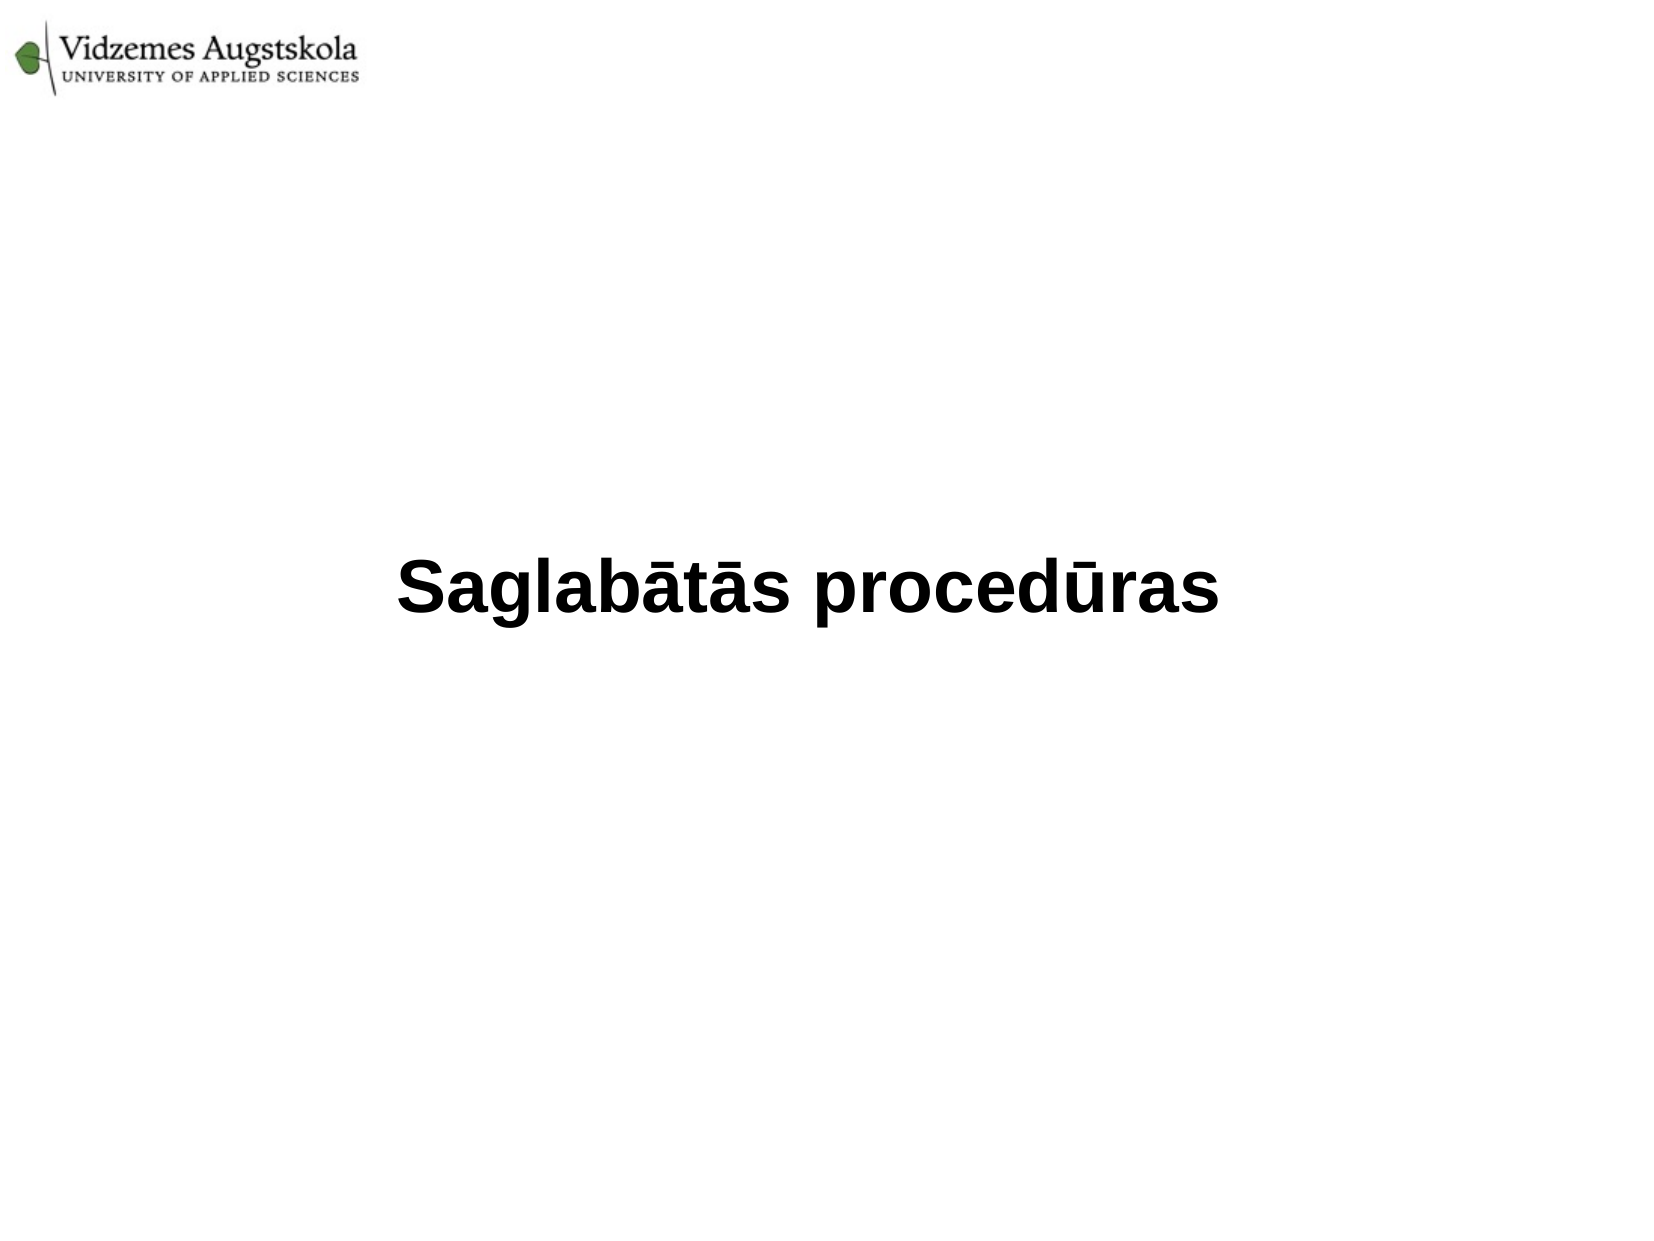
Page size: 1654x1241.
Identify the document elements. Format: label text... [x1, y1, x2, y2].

title Saglabātās procedūras [100, 539, 1518, 638]
picture [5, 2, 368, 113]
